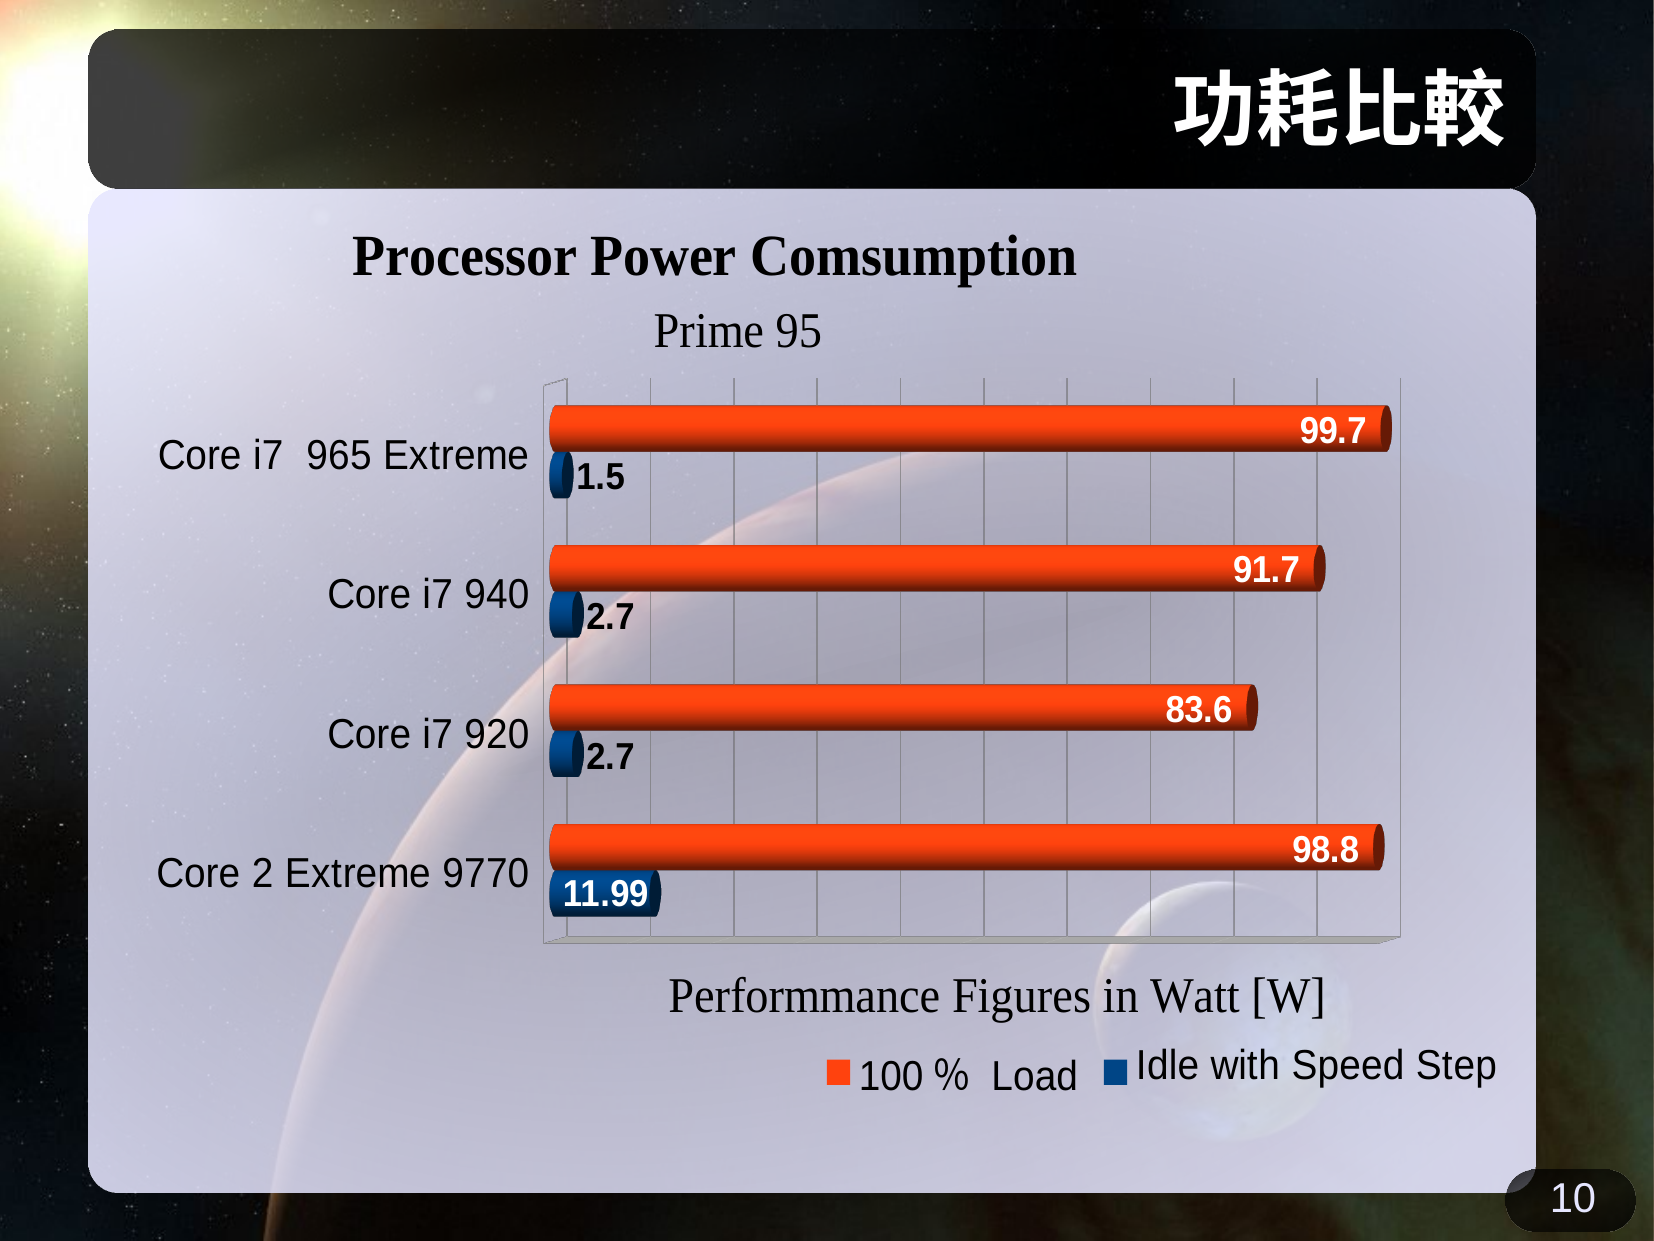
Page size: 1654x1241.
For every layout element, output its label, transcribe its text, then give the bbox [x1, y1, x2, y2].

picture [0, 0, 1654, 1241]
chart [118, 218, 1511, 1170]
title 功耗比較 [118, 36, 1506, 171]
